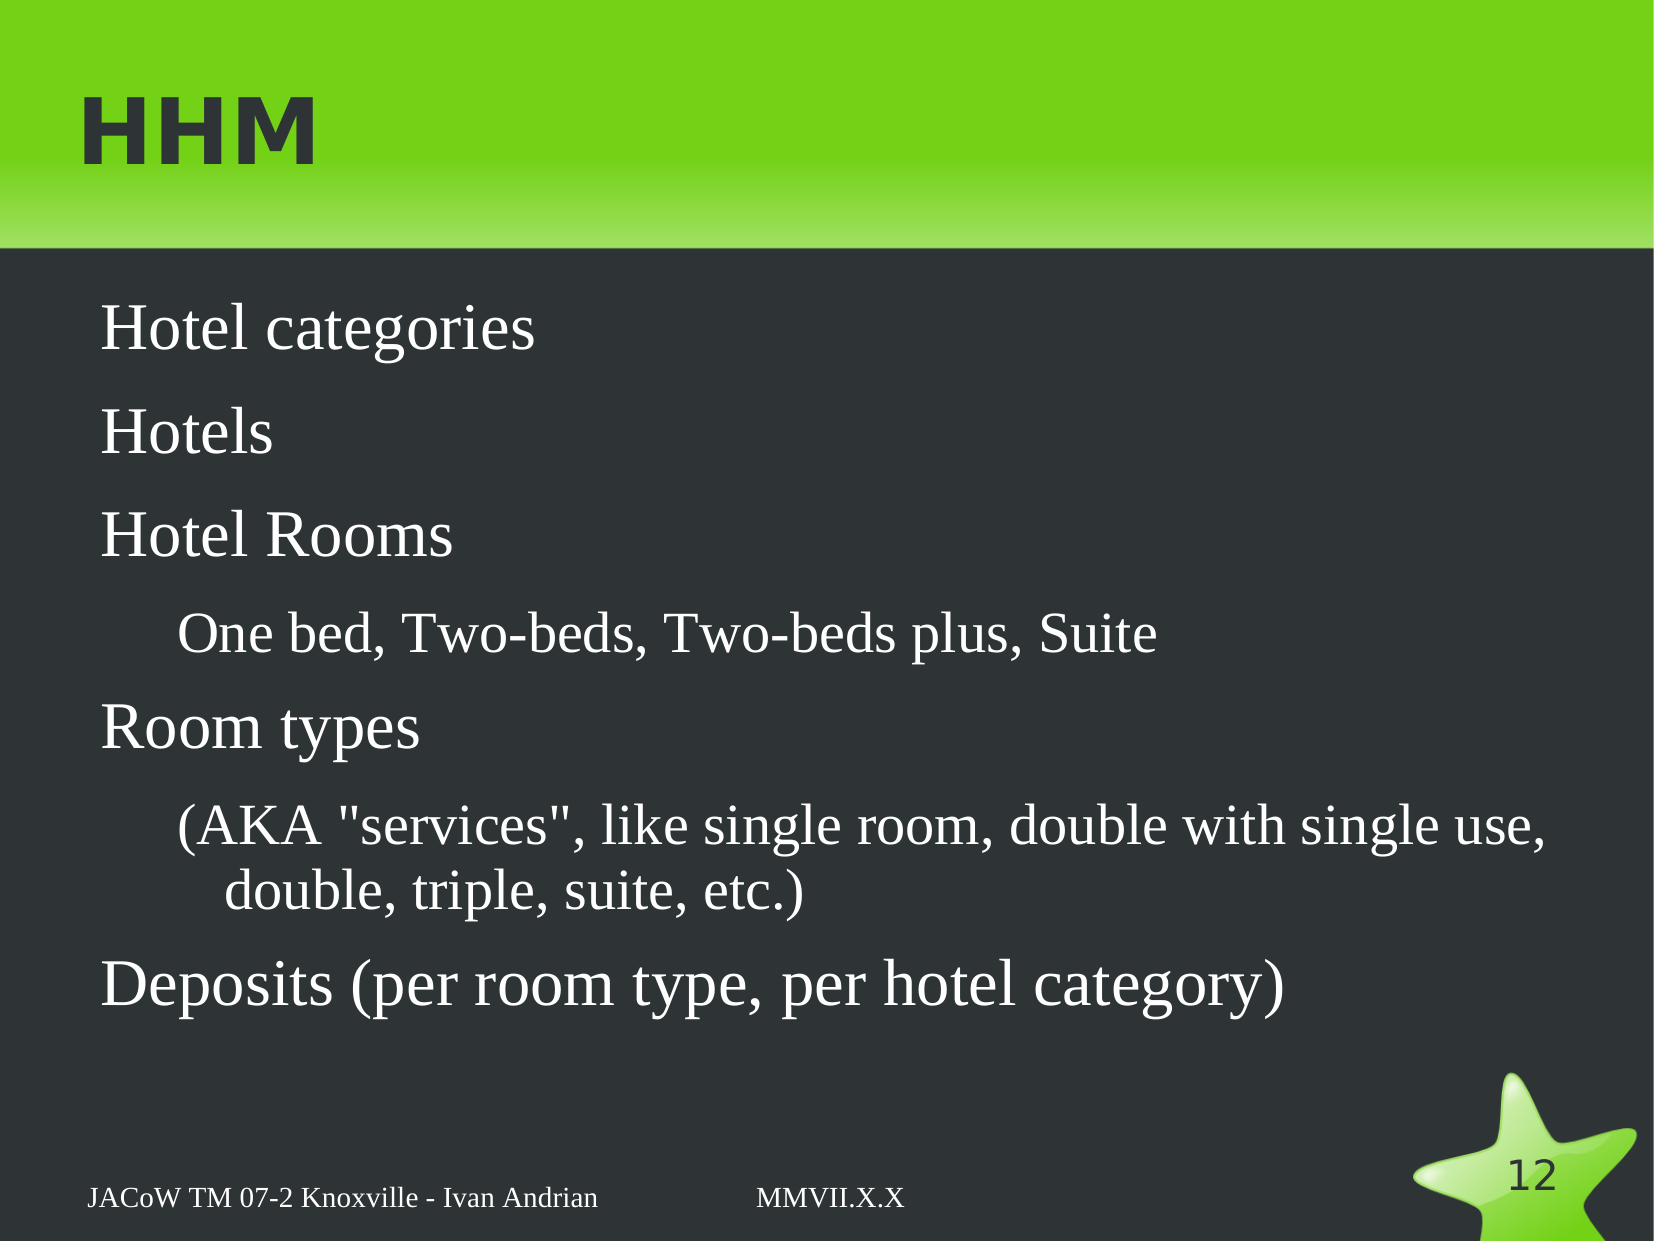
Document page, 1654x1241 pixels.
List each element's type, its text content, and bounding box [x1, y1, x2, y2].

picture [0, 0, 1654, 1241]
title HHM [76, 36, 1565, 229]
list Hotel categories Hotels Hotel Rooms One bed, Two-beds, Two-beds plus, Suite Room types (AKA "services", like single room, double with single use, double, triple, suite, etc.) Deposits (per room type, per hotel category) [82, 290, 1571, 1160]
